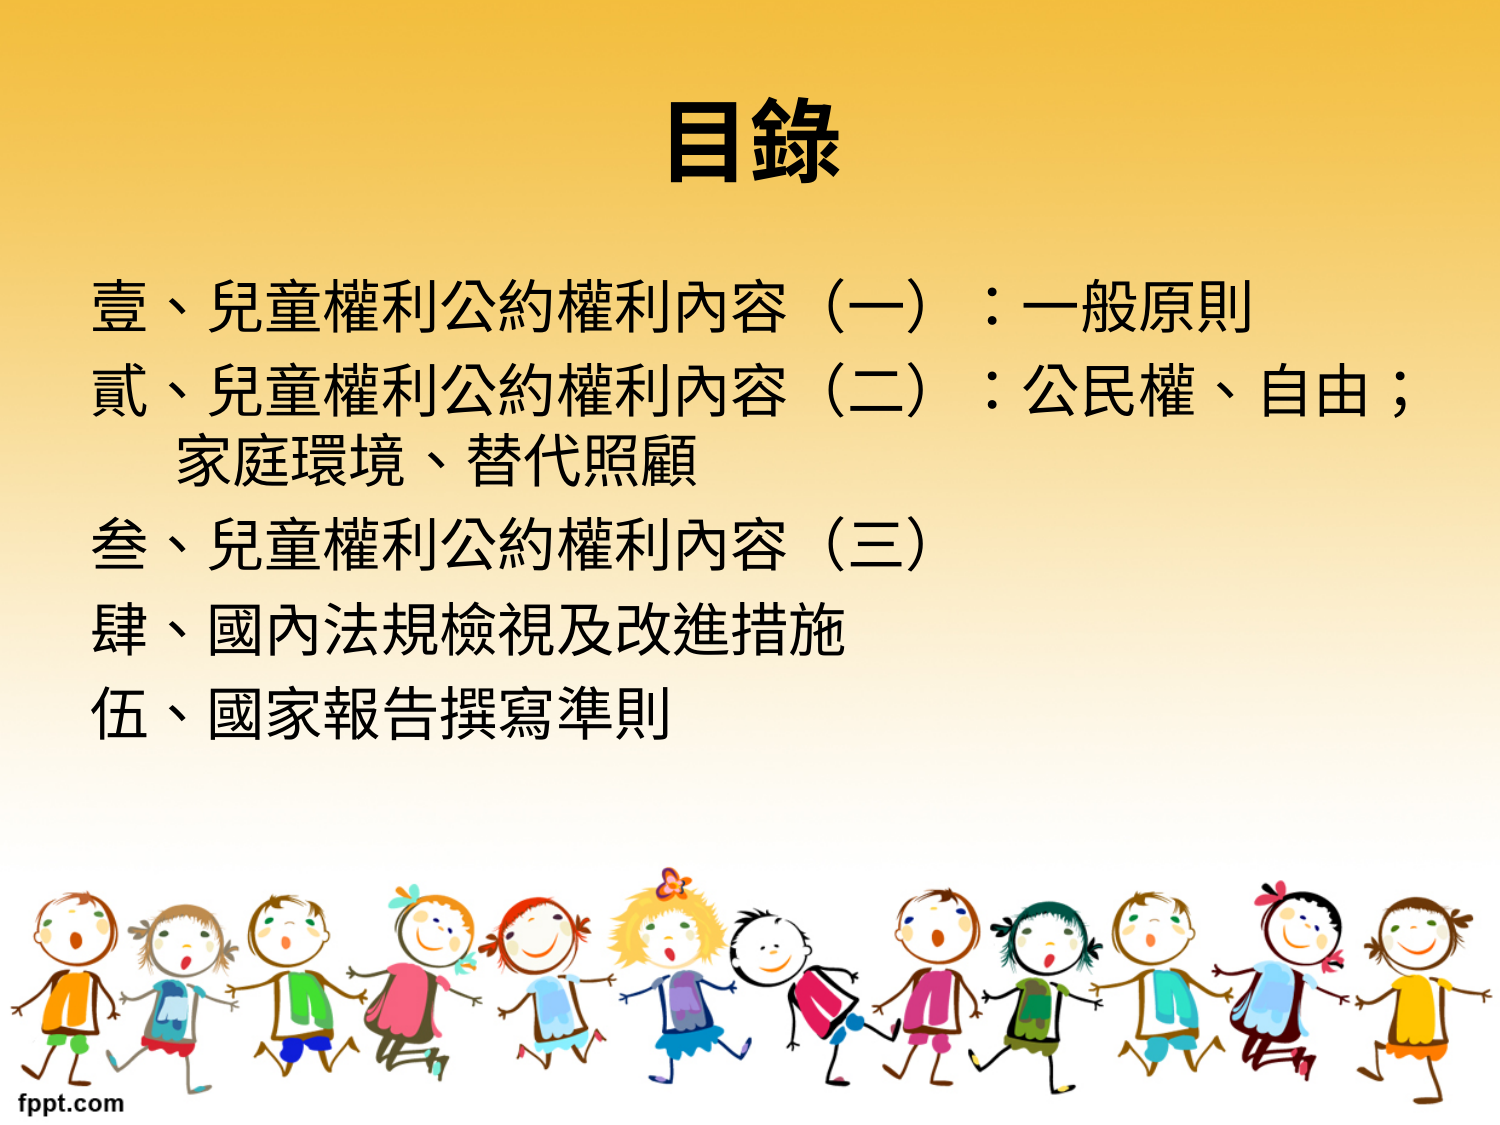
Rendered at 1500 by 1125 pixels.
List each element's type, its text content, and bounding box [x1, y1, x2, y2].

picture [0, 0, 1500, 1125]
title 目錄 [75, 45, 1426, 233]
list 壹、兒童權利公約權利內容（一）：一般原則 貳、兒童權利公約權利內容（二）：公民權、自由；家庭環境、替代照顧 叁、兒童權利公約權利內容（三） 肆、國內法規檢視及改進措施 伍、國家報告撰寫準則 [75, 262, 1426, 1005]
